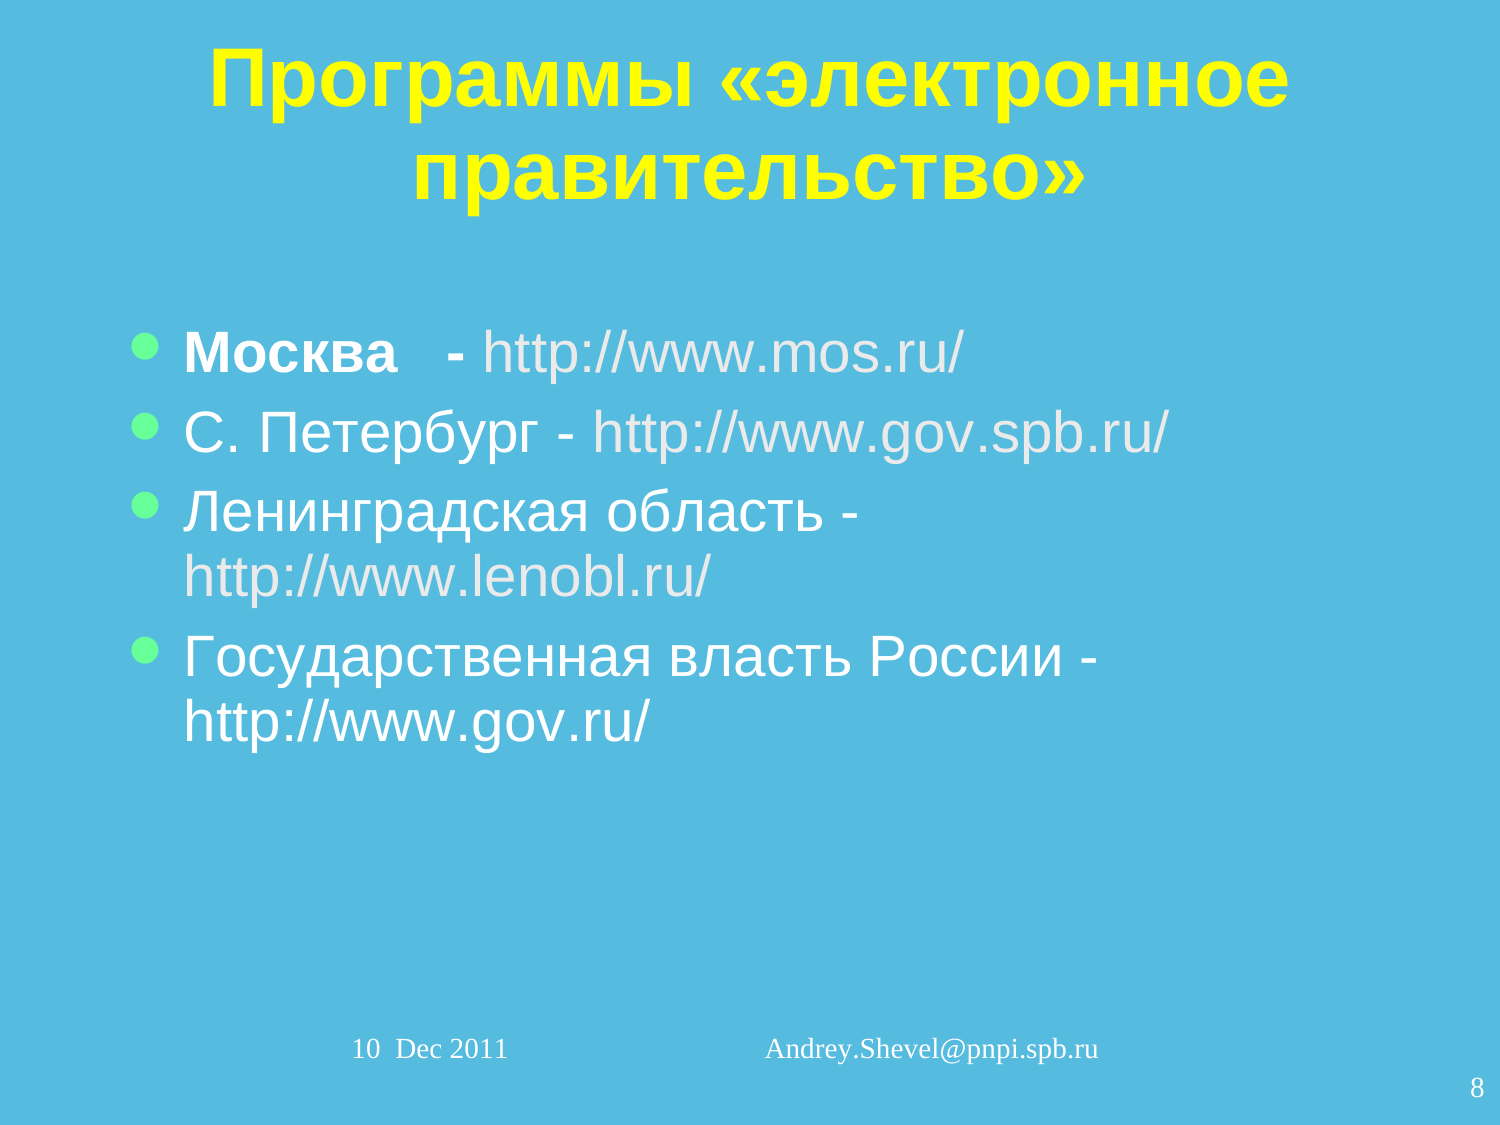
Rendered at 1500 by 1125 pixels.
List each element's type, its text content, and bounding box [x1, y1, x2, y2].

list Москва - http://www.mos.ru/ С. Петербург - http://www.gov.spb.ru/ Ленинградская область - http://www.lenobl.ru/ Государственная власть России - http://www.gov.ru/ [112, 312, 1388, 988]
title Программы «электронное правительство» [112, 23, 1388, 225]
